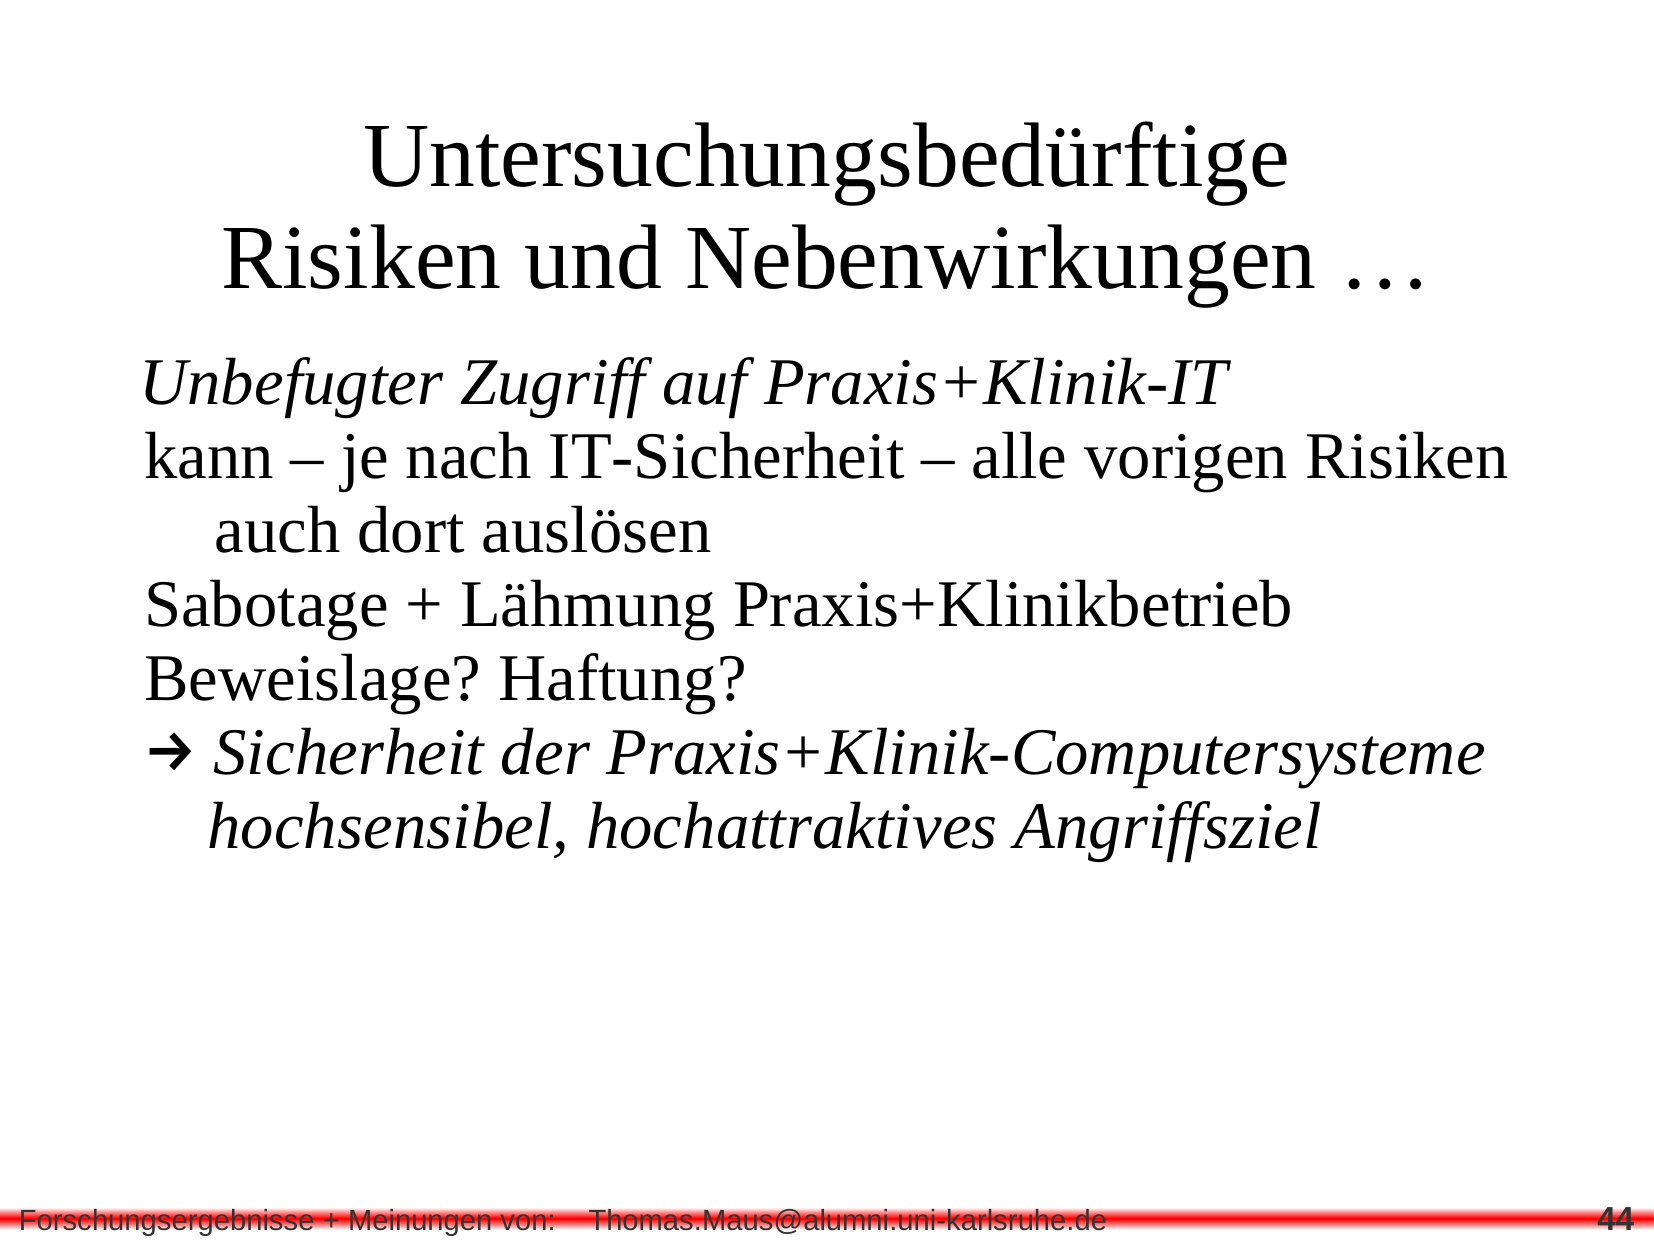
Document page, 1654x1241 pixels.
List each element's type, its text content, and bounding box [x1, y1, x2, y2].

title Untersuchungsbedürftige Risiken und Nebenwirkungen … [121, 95, 1534, 318]
list Unbefugter Zugriff auf Praxis+Klinik-IT kann – je nach IT-Sicherheit – alle vorigen Risiken auch dort auslösen Sabotage + Lähmung Praxis+Klinikbetrieb Beweislage? Haftung? → Sicherheit der Praxis+Klinik-Computersysteme hochsensibel, hochattraktives Angriffsziel [121, 344, 1534, 1127]
